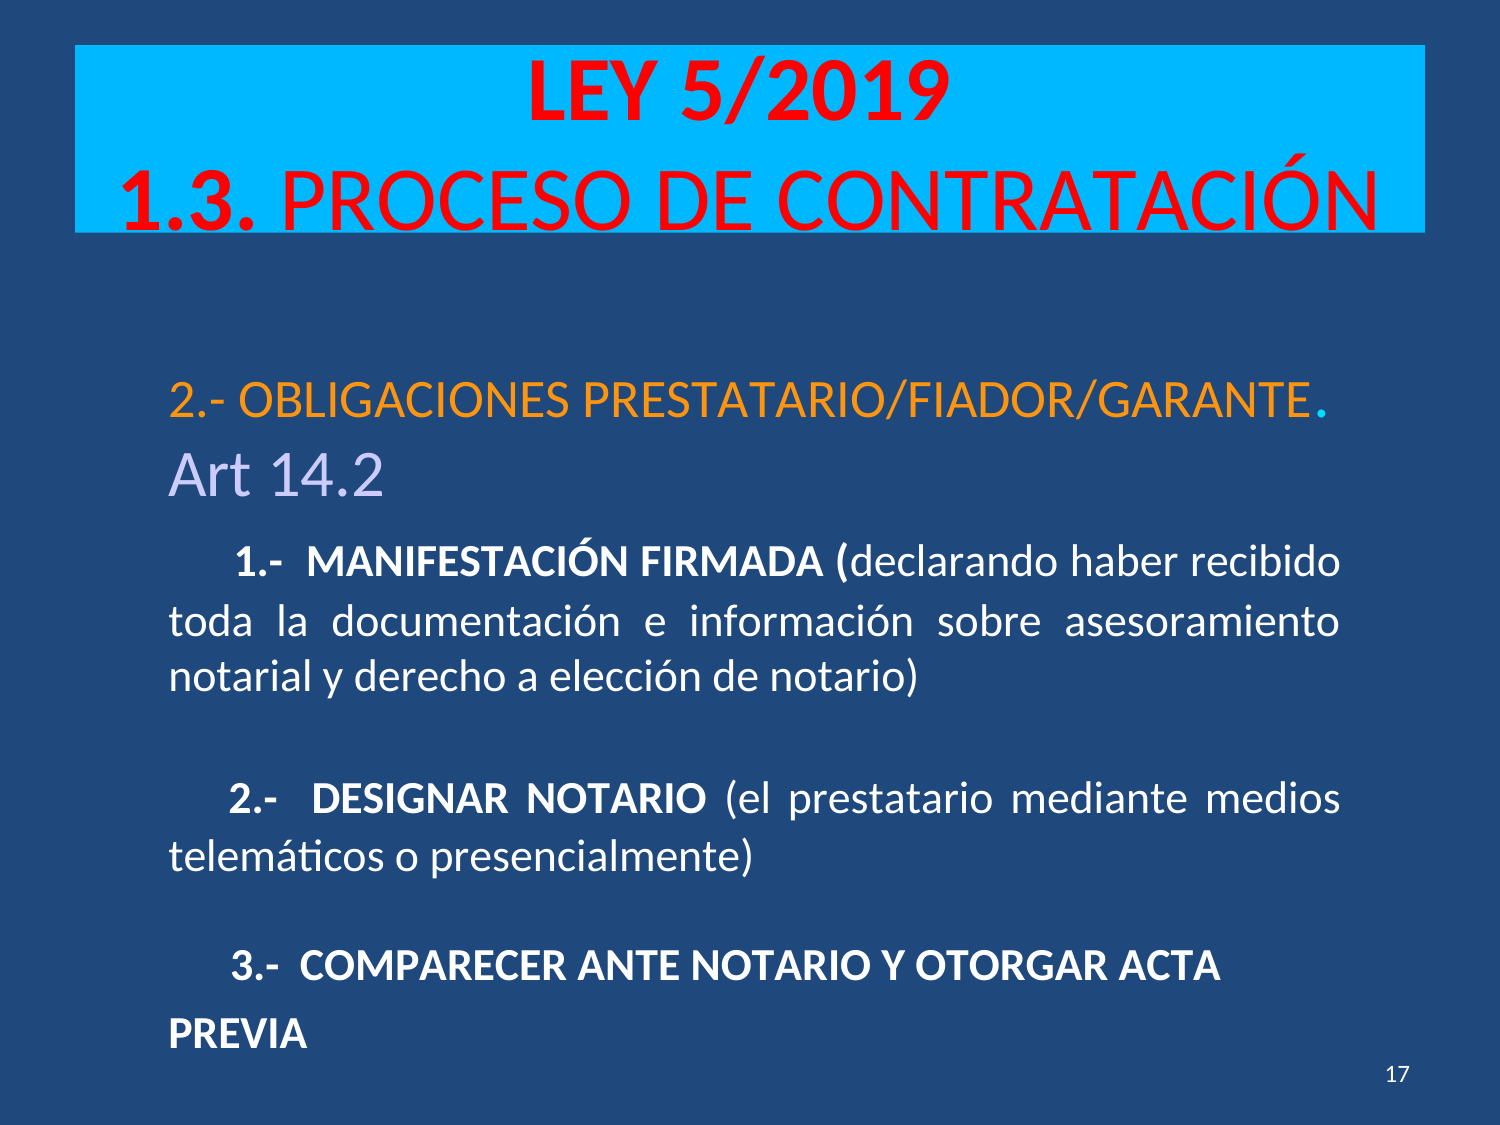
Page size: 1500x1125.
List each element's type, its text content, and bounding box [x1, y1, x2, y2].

text_box 2.- OBLIGACIONES PRESTATARIO/FIADOR/GARANTE. Art 14.2 1.- MANIFESTACIÓN FIRMADA (declarando haber recibido toda la documentación e información sobre asesoramiento notarial y derecho a elección de notario) 2.- DESIGNAR NOTARIO (el prestatario mediante medios telemáticos o presencialmente) 3.- COMPARECER ANTE NOTARIO Y OTORGAR ACTA PREVIA [153, 342, 1357, 998]
text_box <número> [1074, 1042, 1426, 1103]
text_box LEY 5/2019 1.3. PROCESO DE CONTRATACIÓN [75, 45, 1426, 233]
